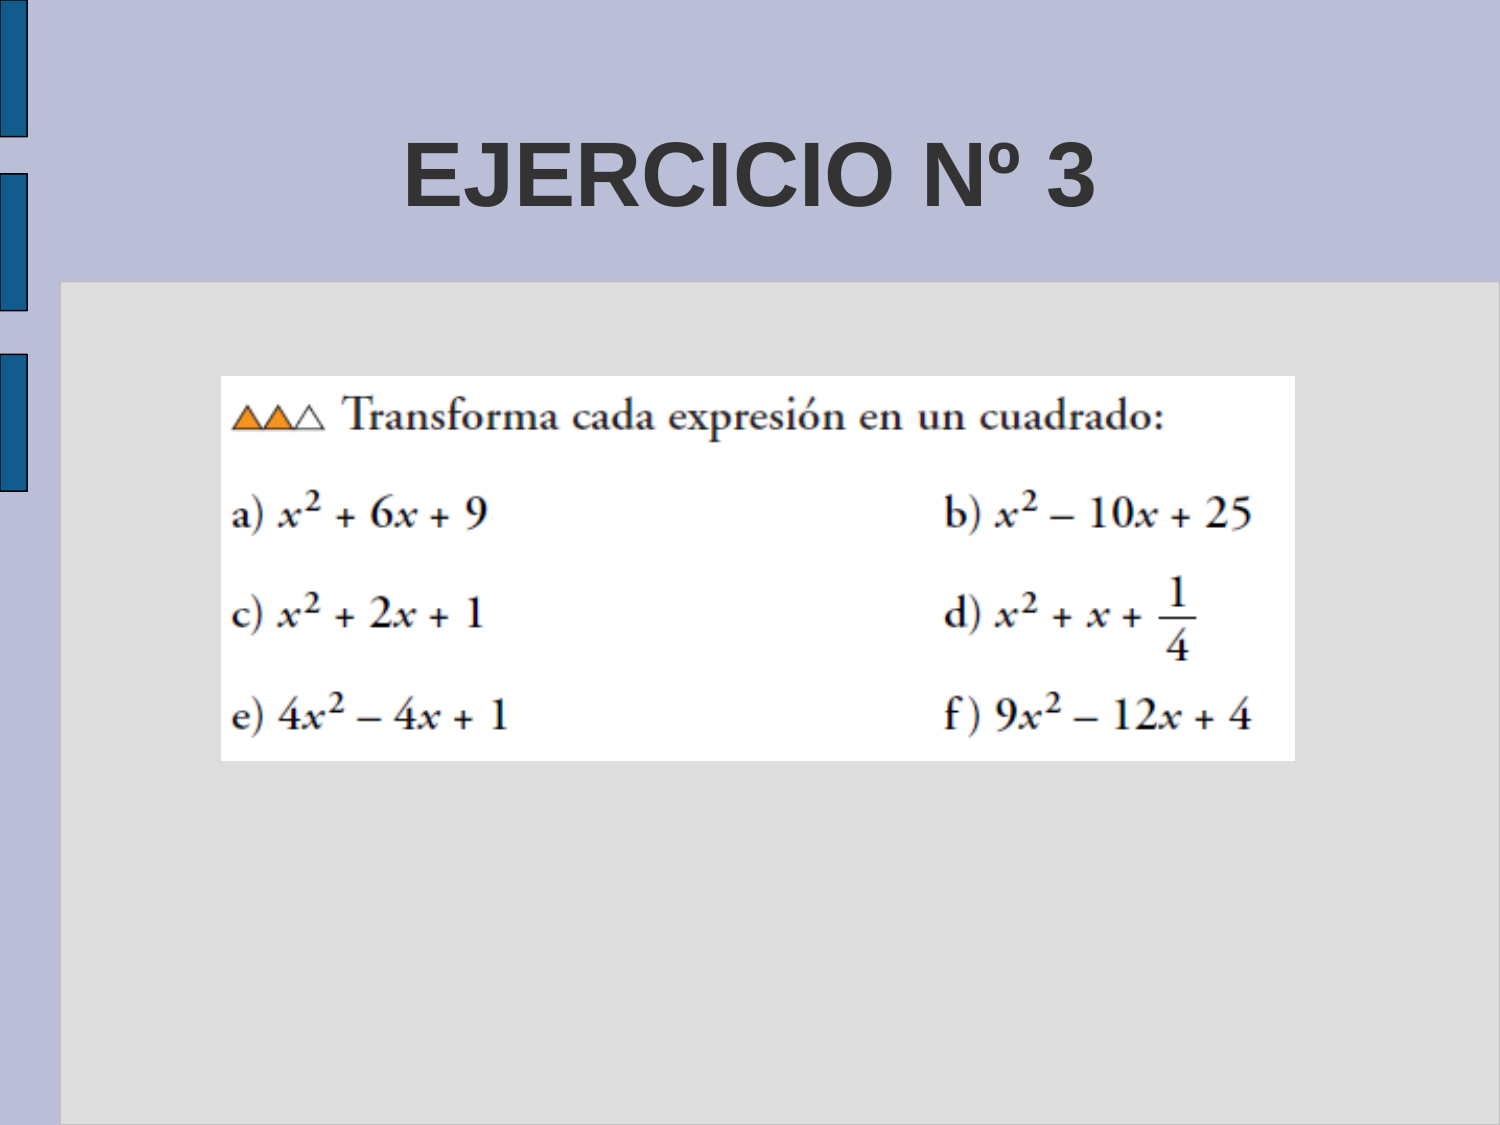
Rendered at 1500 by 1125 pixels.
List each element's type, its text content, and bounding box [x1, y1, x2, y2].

title EJERCICIO Nº 3 [110, 80, 1391, 271]
picture [221, 376, 1295, 761]
